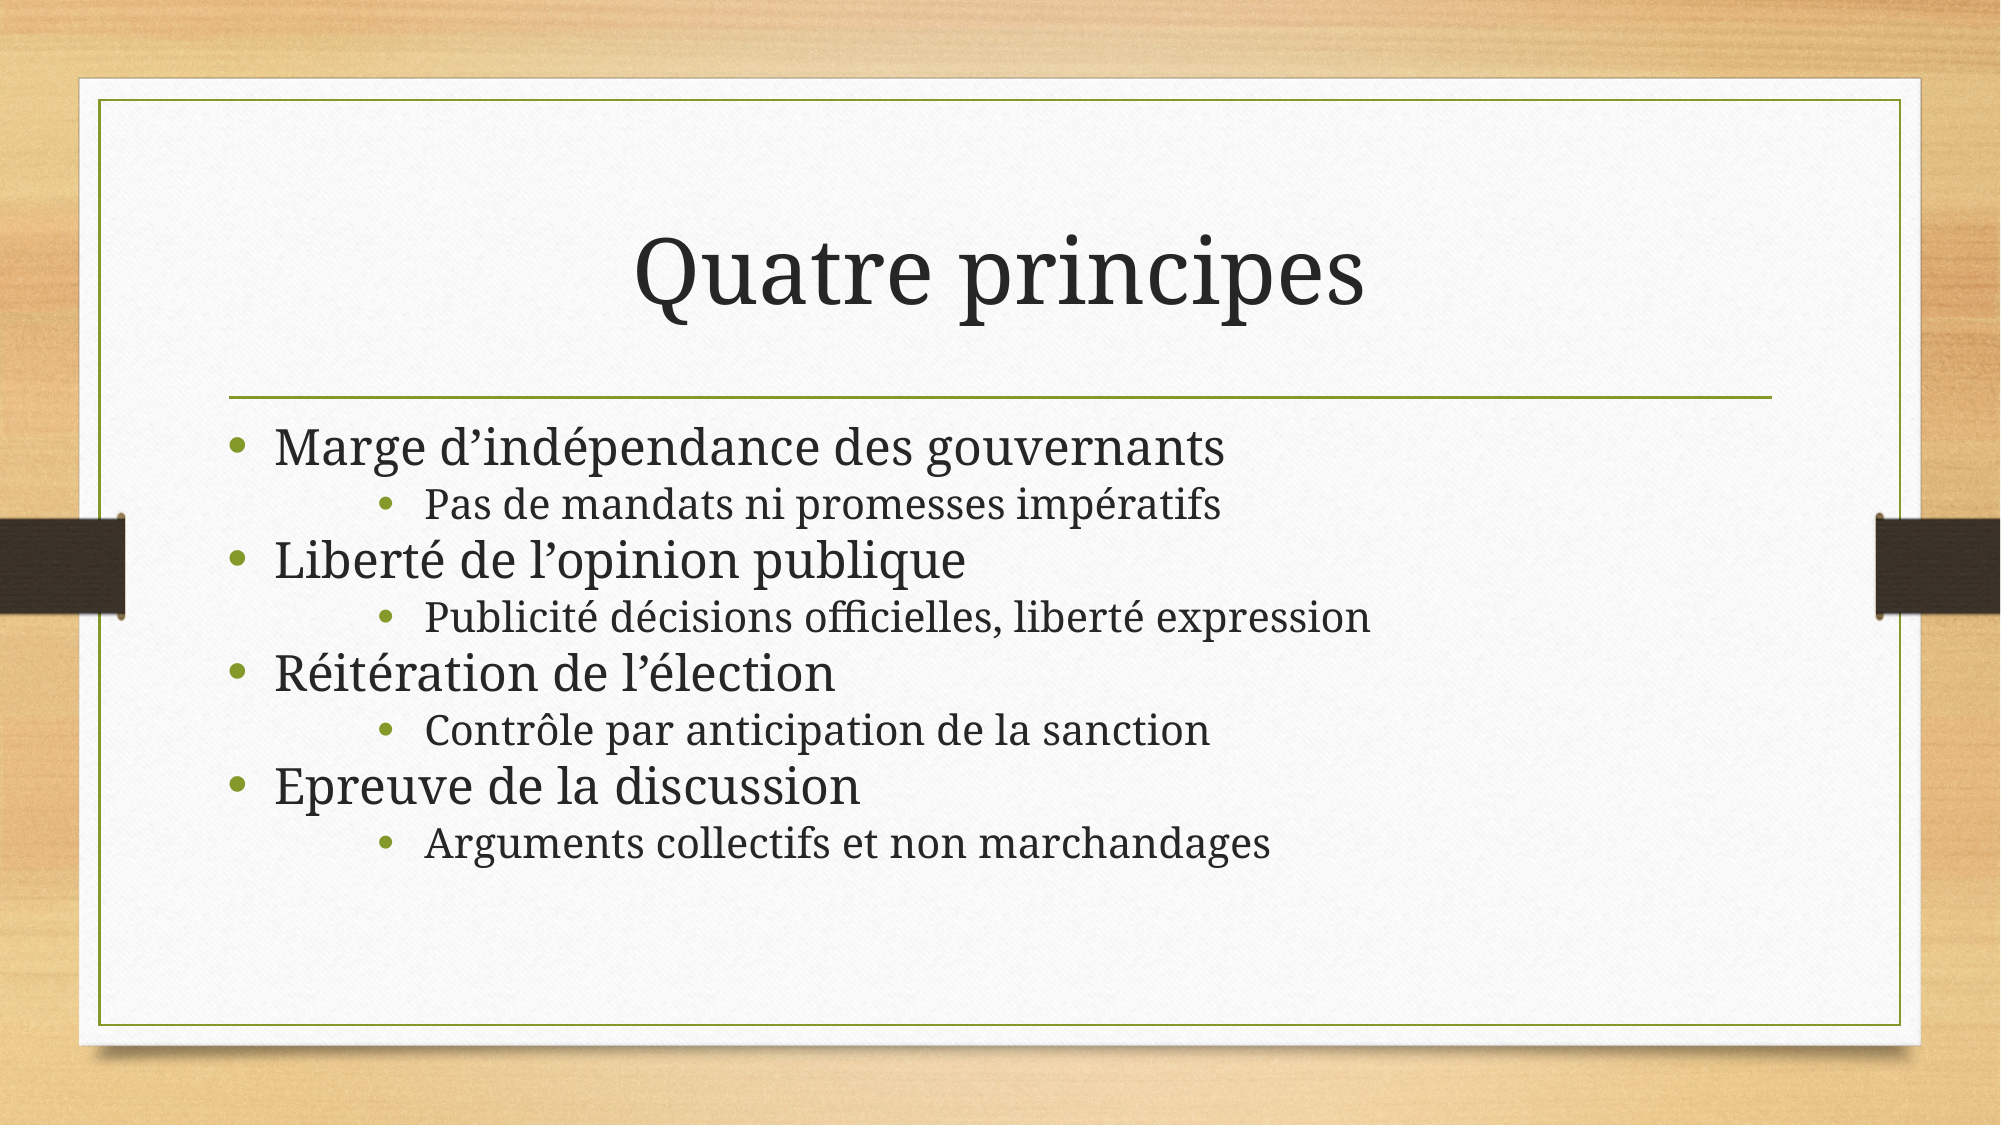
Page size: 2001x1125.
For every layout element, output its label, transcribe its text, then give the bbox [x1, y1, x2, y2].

list Marge d’indépendance des gouvernants Pas de mandats ni promesses impératifs Liberté de l’opinion publique Publicité décisions officielles, liberté expression Réitération de l’élection Contrôle par anticipation de la sanction Epreuve de la discussion Arguments collectifs et non marchandages [212, 419, 1788, 964]
title Quatre principes [212, 161, 1788, 376]
